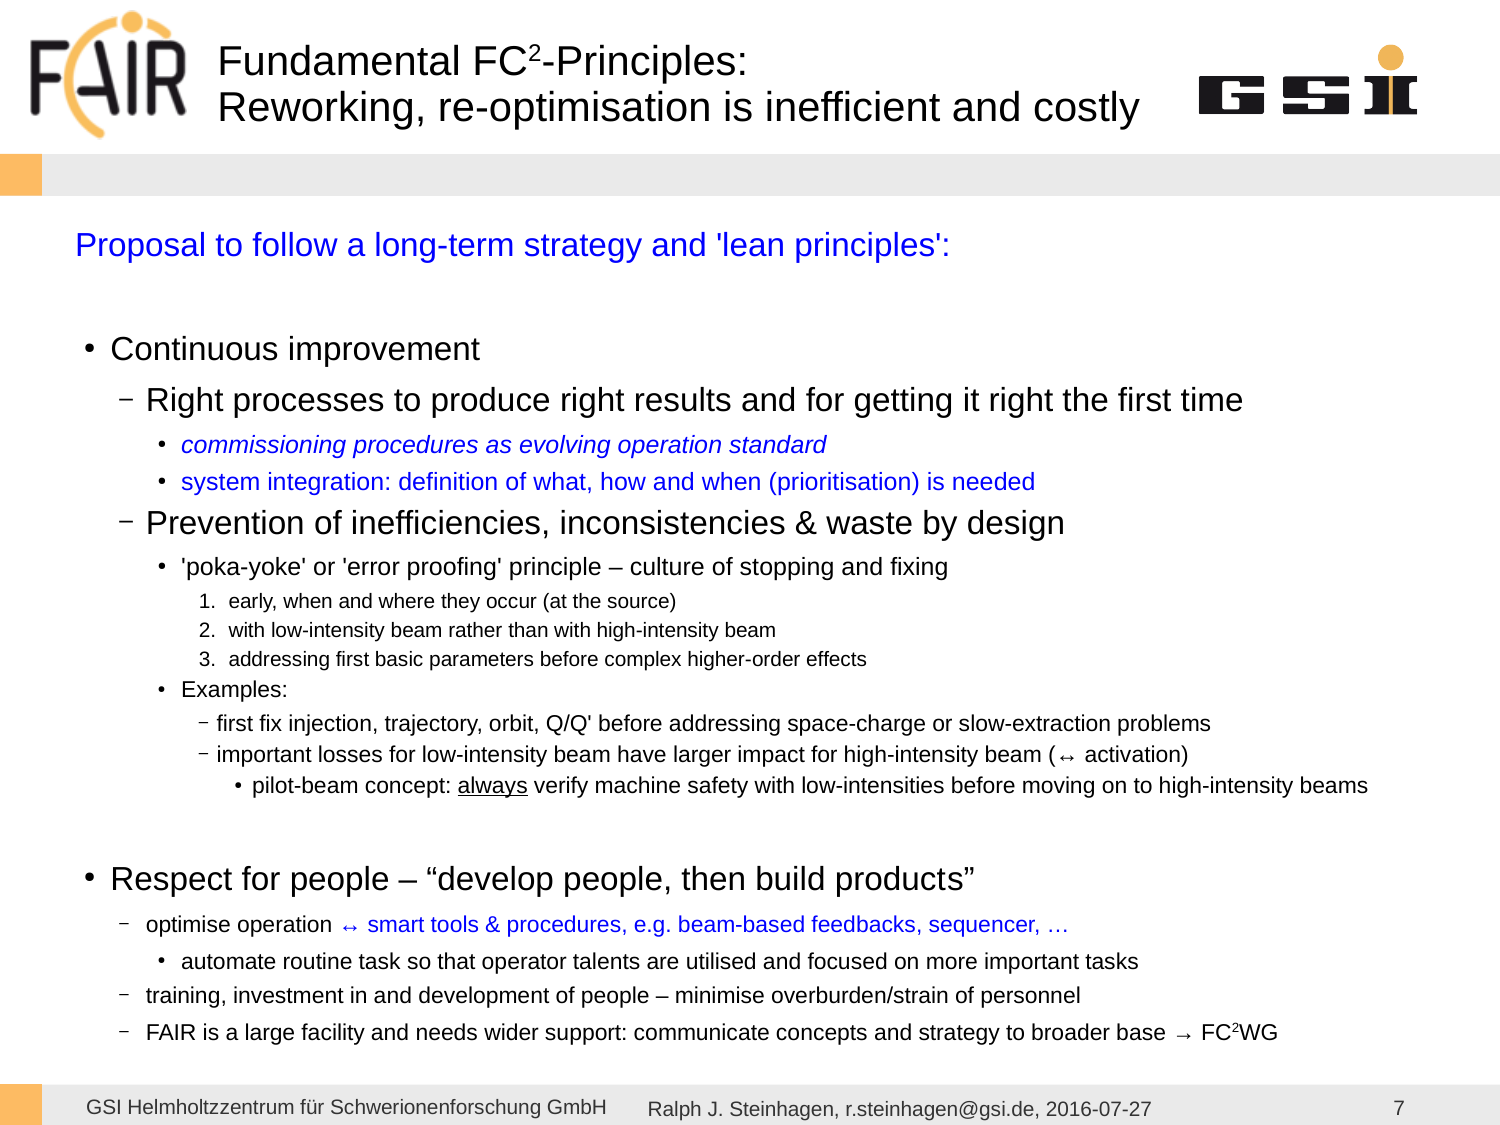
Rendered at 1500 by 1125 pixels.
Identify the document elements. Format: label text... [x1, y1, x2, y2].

list Proposal to follow a long-term strategy and 'lean principles': Continuous improvement Right processes to produce right results and for getting it right the first time commissioning procedures as evolving operation standard system integration: definition of what, how and when (prioritisation) is needed Prevention of inefficiencies, inconsistencies & waste by design 'poka-yoke' or 'error proofing' principle – culture of stopping and fixing early, when and where they occur (at the source) with low-intensity beam rather than with high-intensity beam addressing first basic parameters before complex higher-order effects Examples: first fix injection, trajectory, orbit, Q/Q' before addressing space-charge or slow-extraction problems important losses for low-intensity beam have larger impact for high-intensity beam (↔ activation) pilot-beam concept: always verify machine safety with low-intensities before moving on to high-intensity beams Respect for people – “develop people, then build products” optimise operation ↔ smart tools & procedures, e.g. beam-based feedbacks, sequencer, … automate routine task so that operator talents are utilised and focused on more important tasks training, investment in and development of people – minimise overburden/strain of personnel FAIR is a large facility and needs wider support: communicate concepts and strategy to broader base → FC2WG [75, 226, 1425, 1050]
picture [30, 9, 187, 141]
title Fundamental FC2-Principles: Reworking, re-optimisation is inefficient and costly [217, 20, 1180, 147]
picture [1197, 42, 1419, 117]
